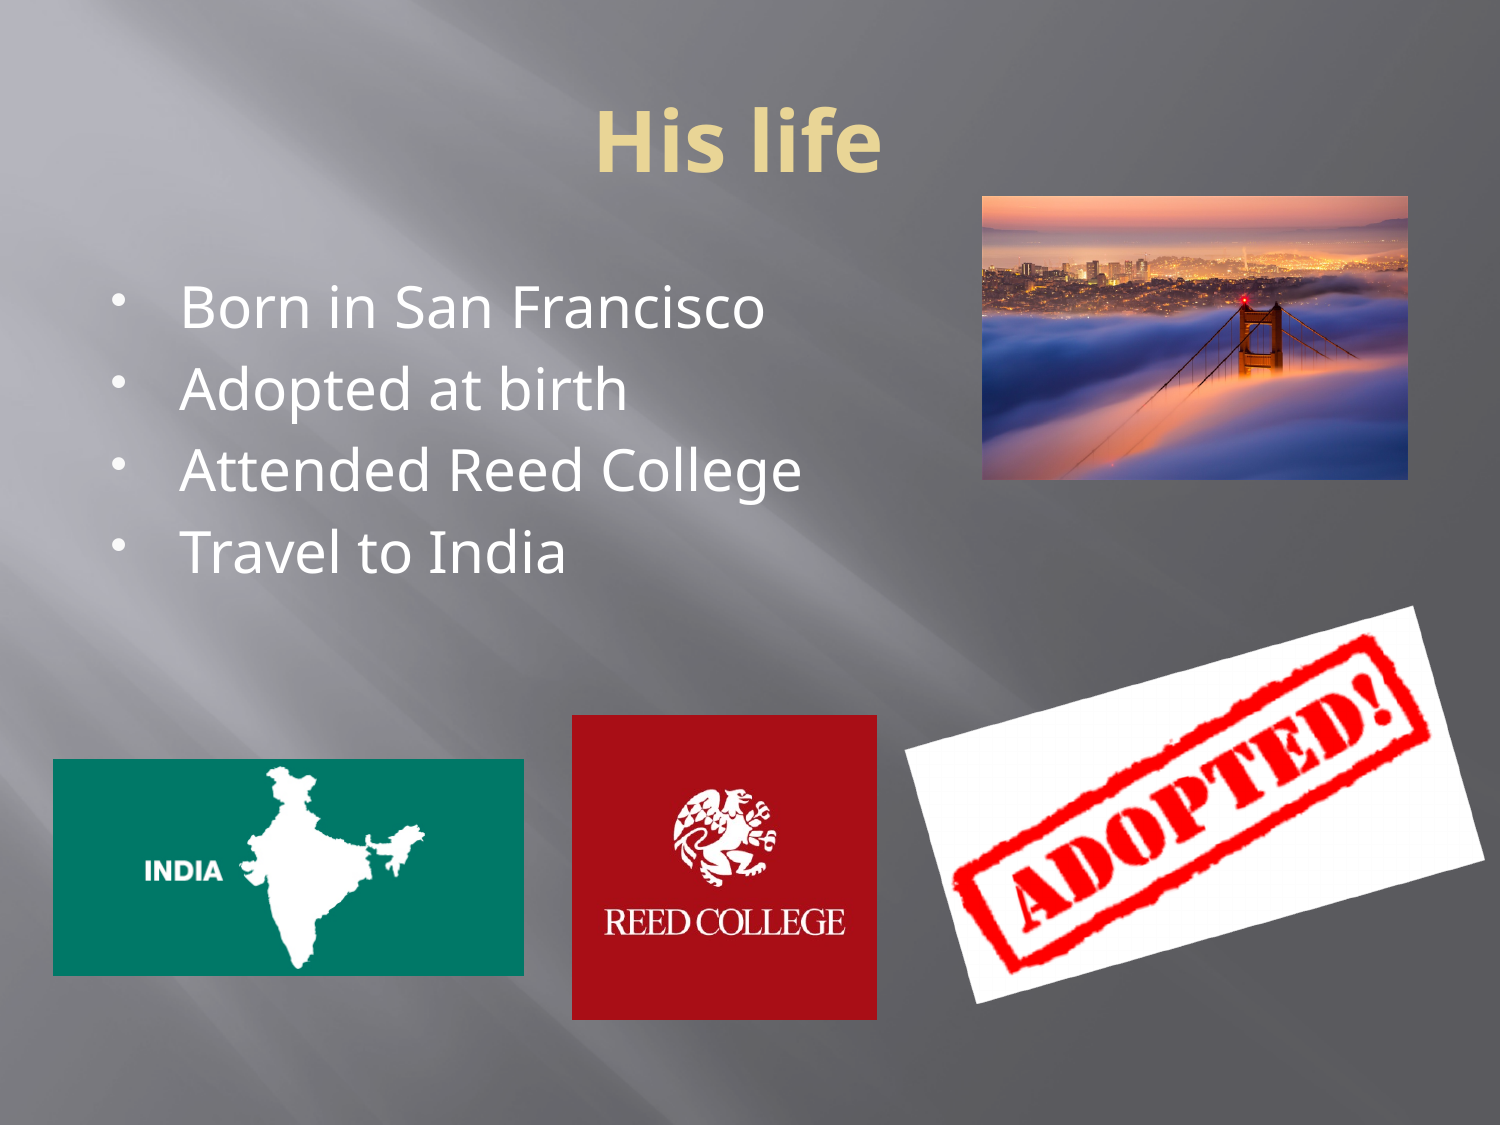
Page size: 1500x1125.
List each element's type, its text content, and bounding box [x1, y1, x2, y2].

title His life [75, 45, 1425, 233]
list Born in San Francisco Adopted at birth Attended Reed College Travel to India [75, 262, 1425, 1035]
picture [0, 0, 1500, 1125]
